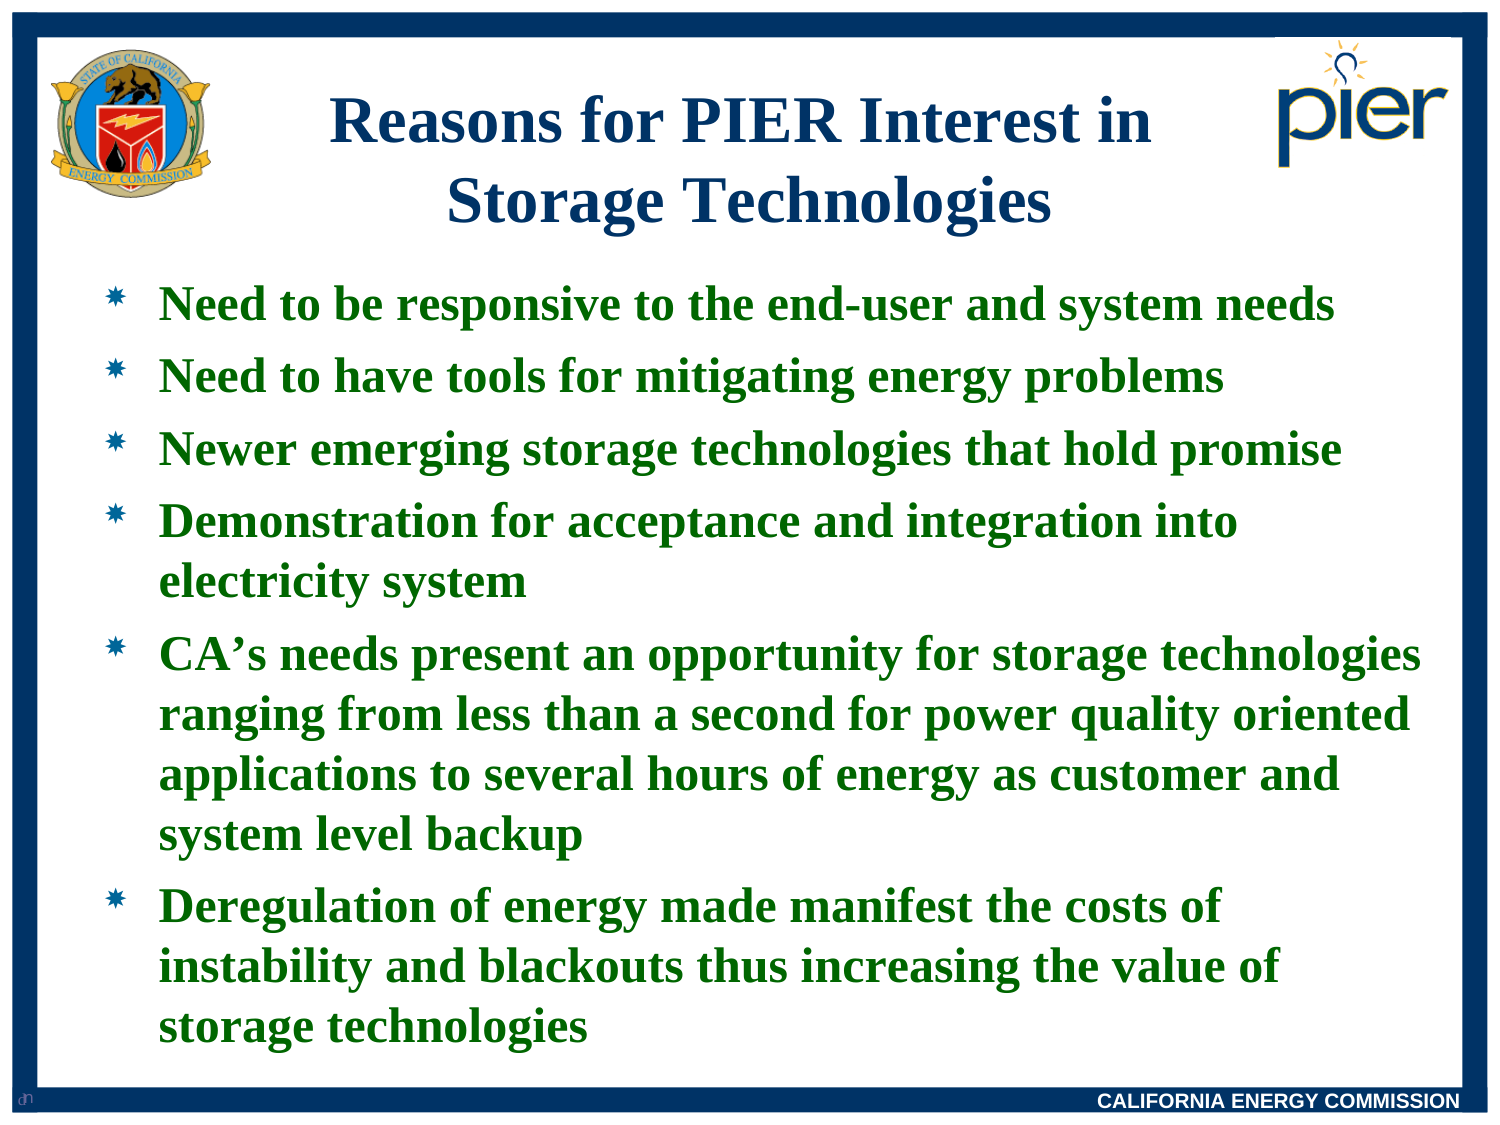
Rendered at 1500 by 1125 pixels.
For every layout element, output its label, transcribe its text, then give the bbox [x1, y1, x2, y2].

picture [1275, 37, 1451, 171]
list Need to be responsive to the end-user and system needs Need to have tools for mitigating energy problems Newer emerging storage technologies that hold promise Demonstration for acceptance and integration into electricity system CA’s needs present an opportunity for storage technologies ranging from less than a second for power quality oriented applications to several hours of energy as customer and system level backup Deregulation of energy made manifest the costs of instability and blackouts thus increasing the value of storage technologies [87, 262, 1438, 1075]
title Reasons for PIER Interest in Storage Technologies [112, 62, 1388, 250]
picture [50, 49, 211, 198]
